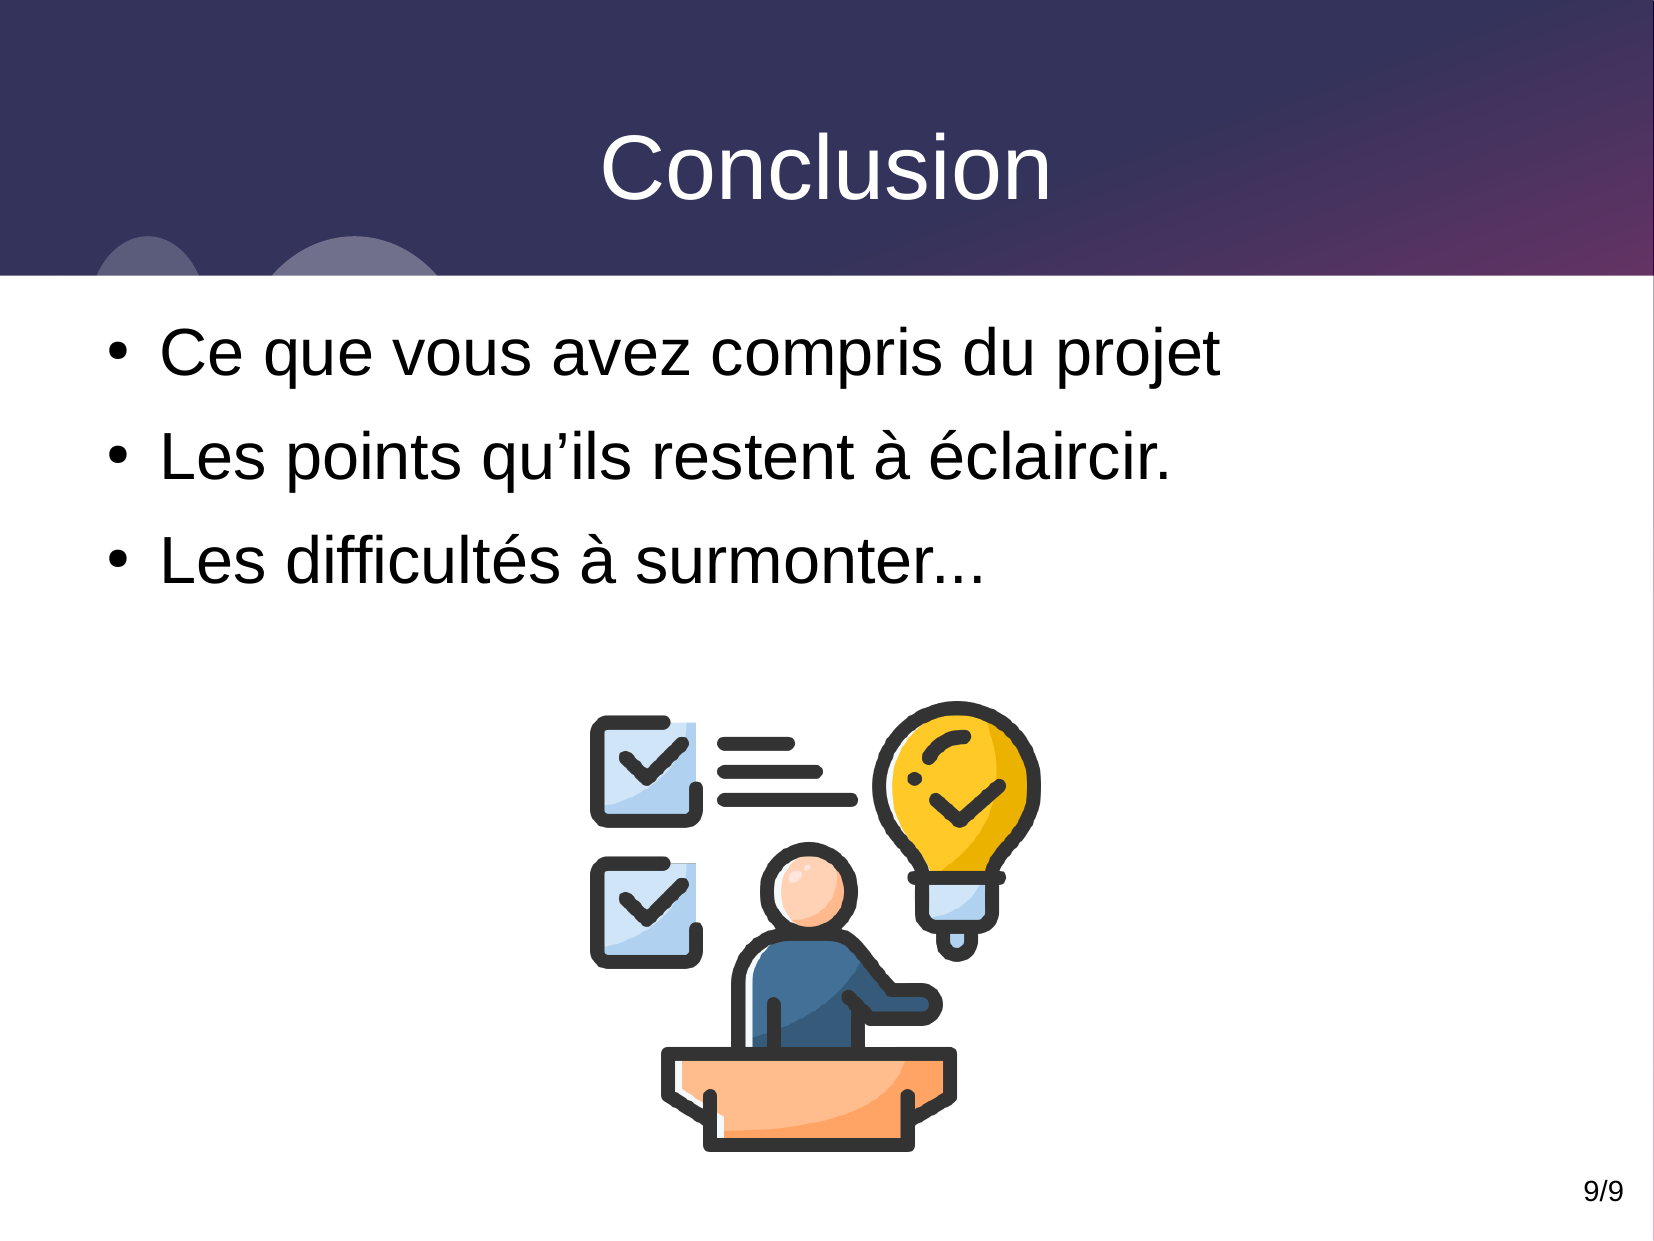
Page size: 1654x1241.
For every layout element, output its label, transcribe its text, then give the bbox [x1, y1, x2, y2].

list Ce que vous avez compris du projet Les points qu’ils restent à éclaircir. Les difficultés à surmonter... [88, 314, 1565, 1103]
picture [590, 701, 1041, 1152]
title Conclusion [88, 59, 1565, 276]
